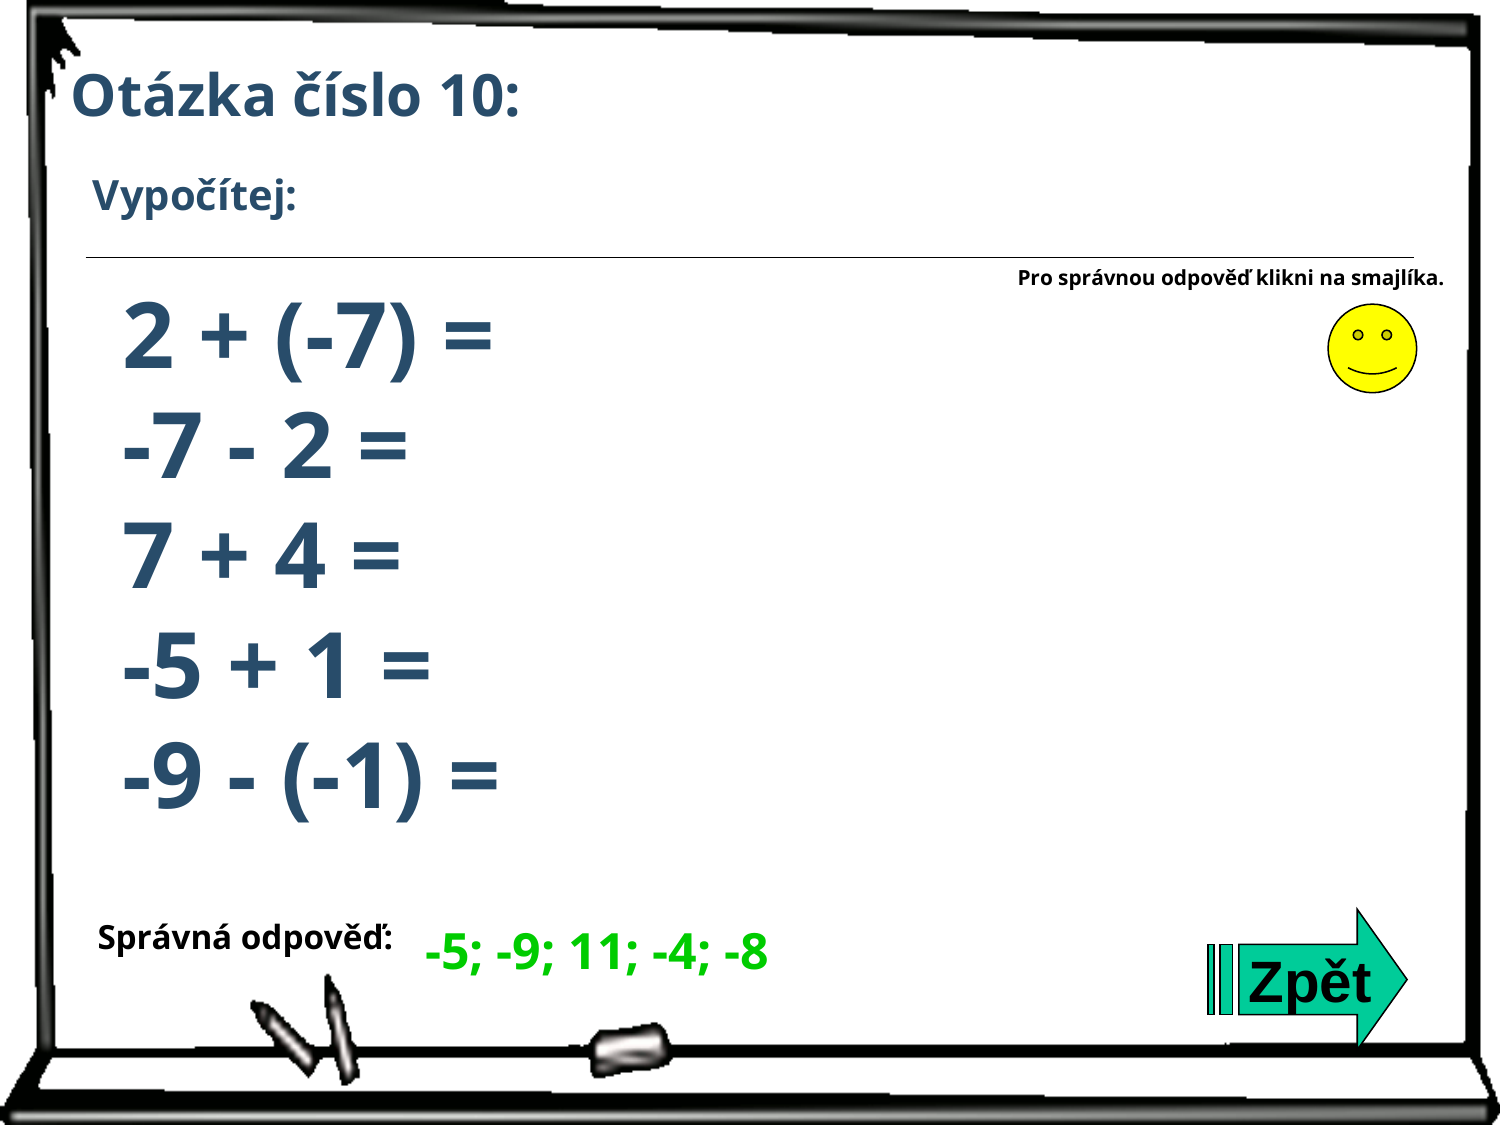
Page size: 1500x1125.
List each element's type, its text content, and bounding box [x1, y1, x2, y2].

text_box Zpět [1208, 944, 1214, 1015]
text_box Vypočítej: [78, 146, 1437, 241]
text_box Správná odpověď: [82, 888, 492, 984]
text_box [1328, 304, 1417, 393]
text_box 2 + (-7) = -7 - 2 = 7 + 4 = -5 + 1 = -9 - (-1) = [107, 504, 861, 600]
text_box -5; -9; 11; -4; -8 [410, 902, 854, 997]
text_box Zpět [1238, 909, 1408, 1050]
text_box Zpět [1220, 944, 1233, 1015]
picture [0, 0, 1500, 1125]
text_box Pro správnou odpověď klikni na smajlíka. [1002, 230, 1464, 325]
text_box Otázka číslo 10: [55, 54, 1391, 149]
